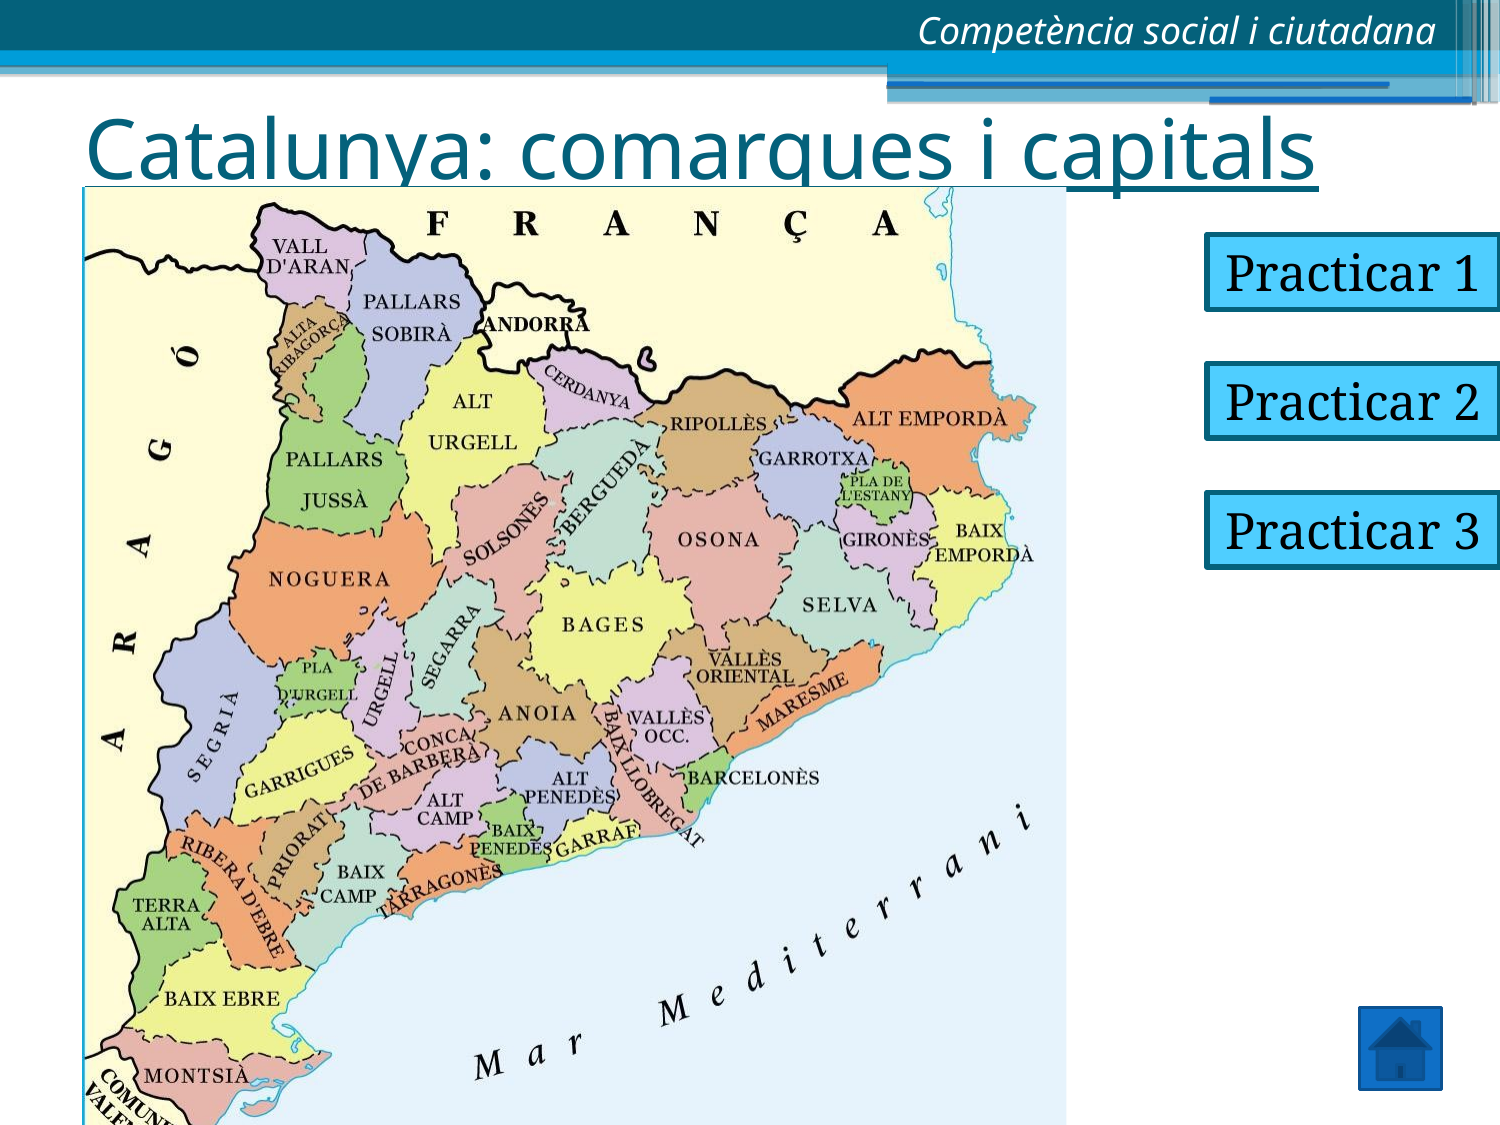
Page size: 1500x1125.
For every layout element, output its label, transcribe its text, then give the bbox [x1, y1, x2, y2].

picture [82, 188, 1067, 1125]
text_box Practicar 2 [1207, 363, 1500, 439]
text_box Practicar 1 [1207, 234, 1500, 310]
text_box [1359, 1007, 1442, 1090]
title Catalunya: comarques i capitals [70, 58, 1421, 234]
text_box Competència social i ciutadana [902, 0, 1465, 60]
text_box Practicar 3 [1207, 492, 1500, 567]
